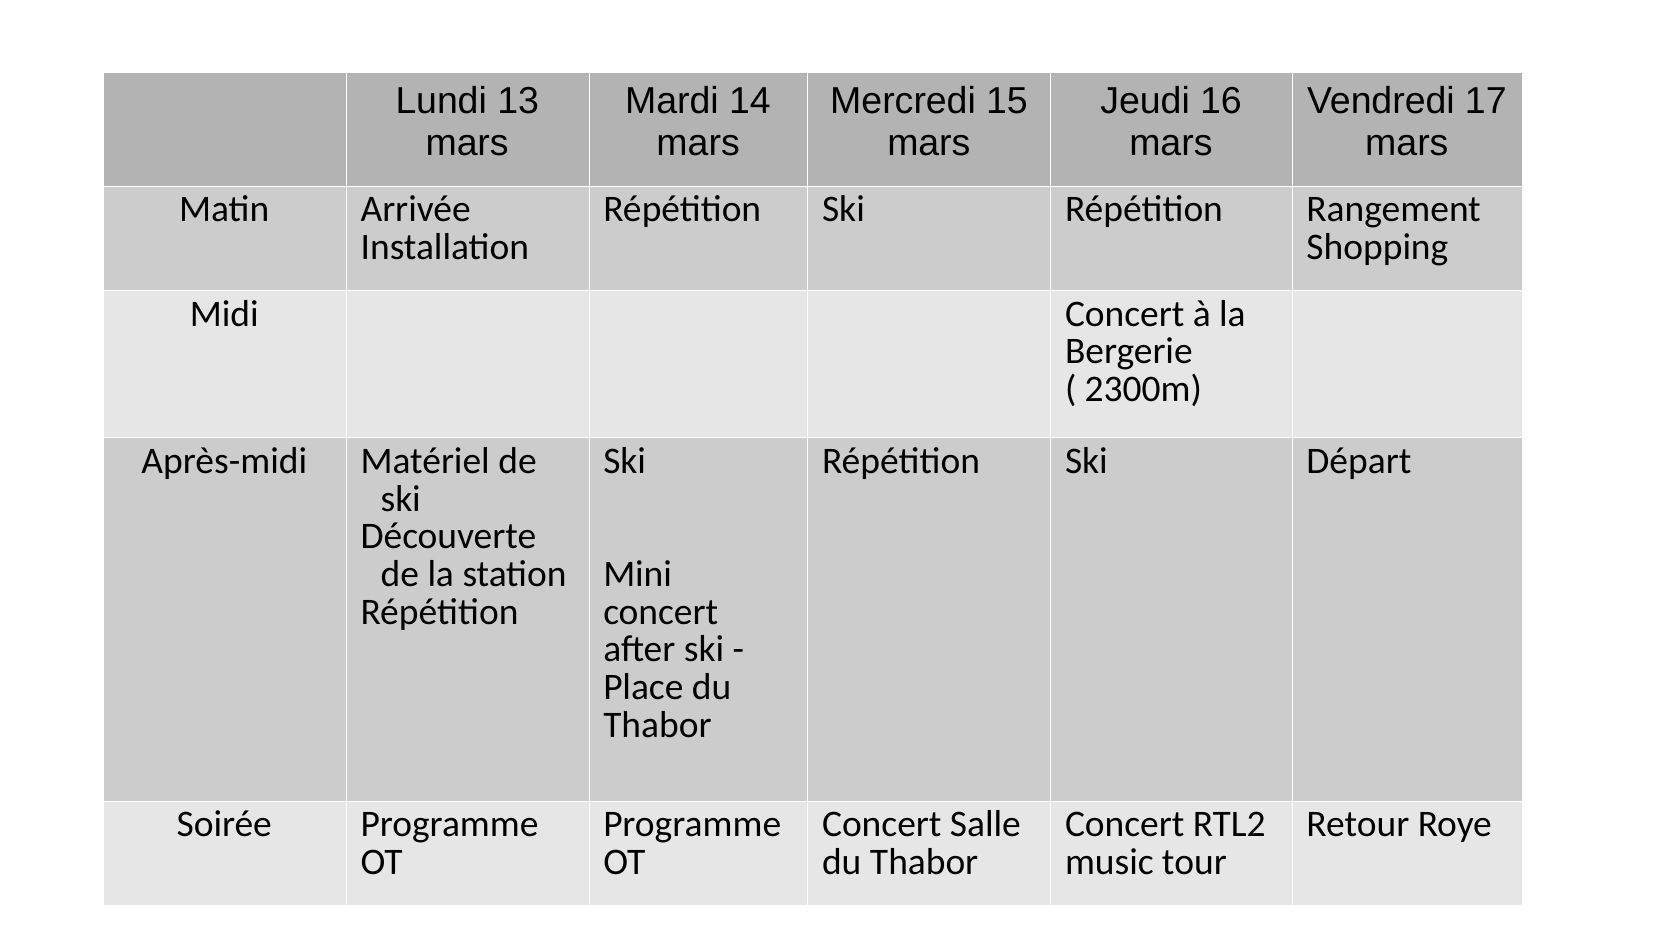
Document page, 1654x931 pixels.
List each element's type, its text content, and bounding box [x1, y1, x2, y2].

table_cell [1293, 291, 1522, 437]
table_cell Répétition [590, 187, 807, 290]
table_cell Concert Salle du Thabor [808, 802, 1050, 905]
table_header [104, 73, 346, 186]
table_cell Après-midi [104, 438, 346, 801]
table_cell Ski Mini concert after ski - Place du Thabor [590, 438, 807, 801]
table_cell Répétition [1051, 187, 1292, 290]
table_cell Retour Roye [1293, 802, 1522, 905]
table_header Mardi 14 mars [590, 73, 807, 186]
table_cell Matin [104, 187, 346, 290]
table_cell Soirée [104, 802, 346, 905]
table_cell [347, 291, 589, 437]
table_cell Matériel de ski Découverte de la station Répétition [347, 438, 589, 801]
table_header Mercredi 15 mars [808, 73, 1050, 186]
table_cell Midi [104, 291, 346, 437]
table_header Lundi 13 mars [347, 73, 589, 186]
table_cell Programme OT [590, 802, 807, 905]
table_cell Programme OT [347, 802, 589, 905]
table_cell Arrivée Installation [347, 187, 589, 290]
table_header Vendredi 17 mars [1293, 73, 1522, 186]
table_cell Ski [1051, 438, 1292, 801]
table_cell Ski [808, 187, 1050, 290]
table_cell [590, 291, 807, 437]
table_cell Départ [1293, 438, 1522, 801]
table_cell Rangement Shopping [1293, 187, 1522, 290]
table_cell Répétition [808, 438, 1050, 801]
table_header Jeudi 16 mars [1051, 73, 1292, 186]
table_cell [808, 291, 1050, 437]
table_cell Concert à la Bergerie ( 2300m) [1051, 291, 1292, 437]
table_cell Concert RTL2 music tour [1051, 802, 1292, 905]
